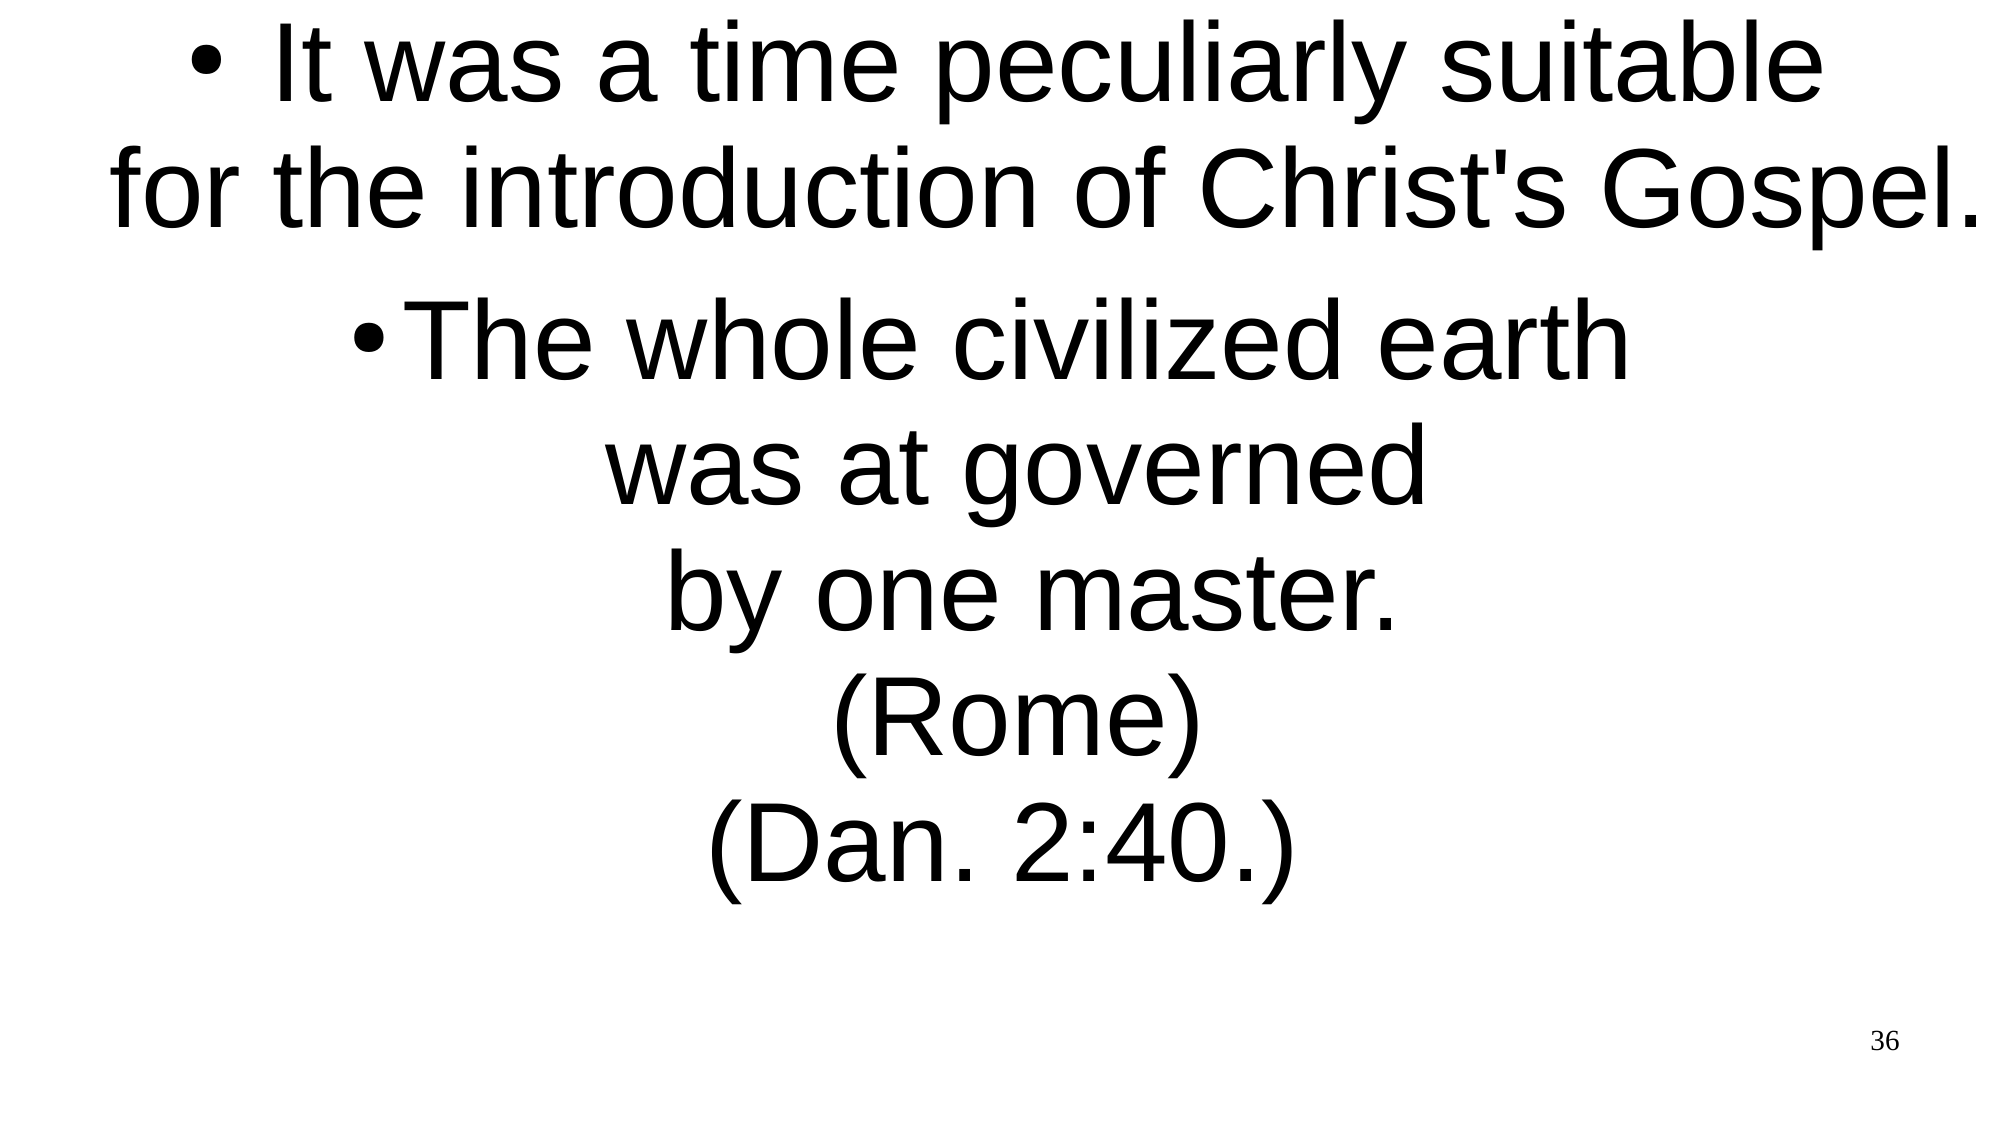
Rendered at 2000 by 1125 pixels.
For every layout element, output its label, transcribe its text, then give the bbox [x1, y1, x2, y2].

list It was a time peculiarly suitable for the introduction of Christ's Gospel. The whole civilized earth was at governed by one master. (Rome) (Dan. 2:40.) [0, 0, 1996, 1123]
